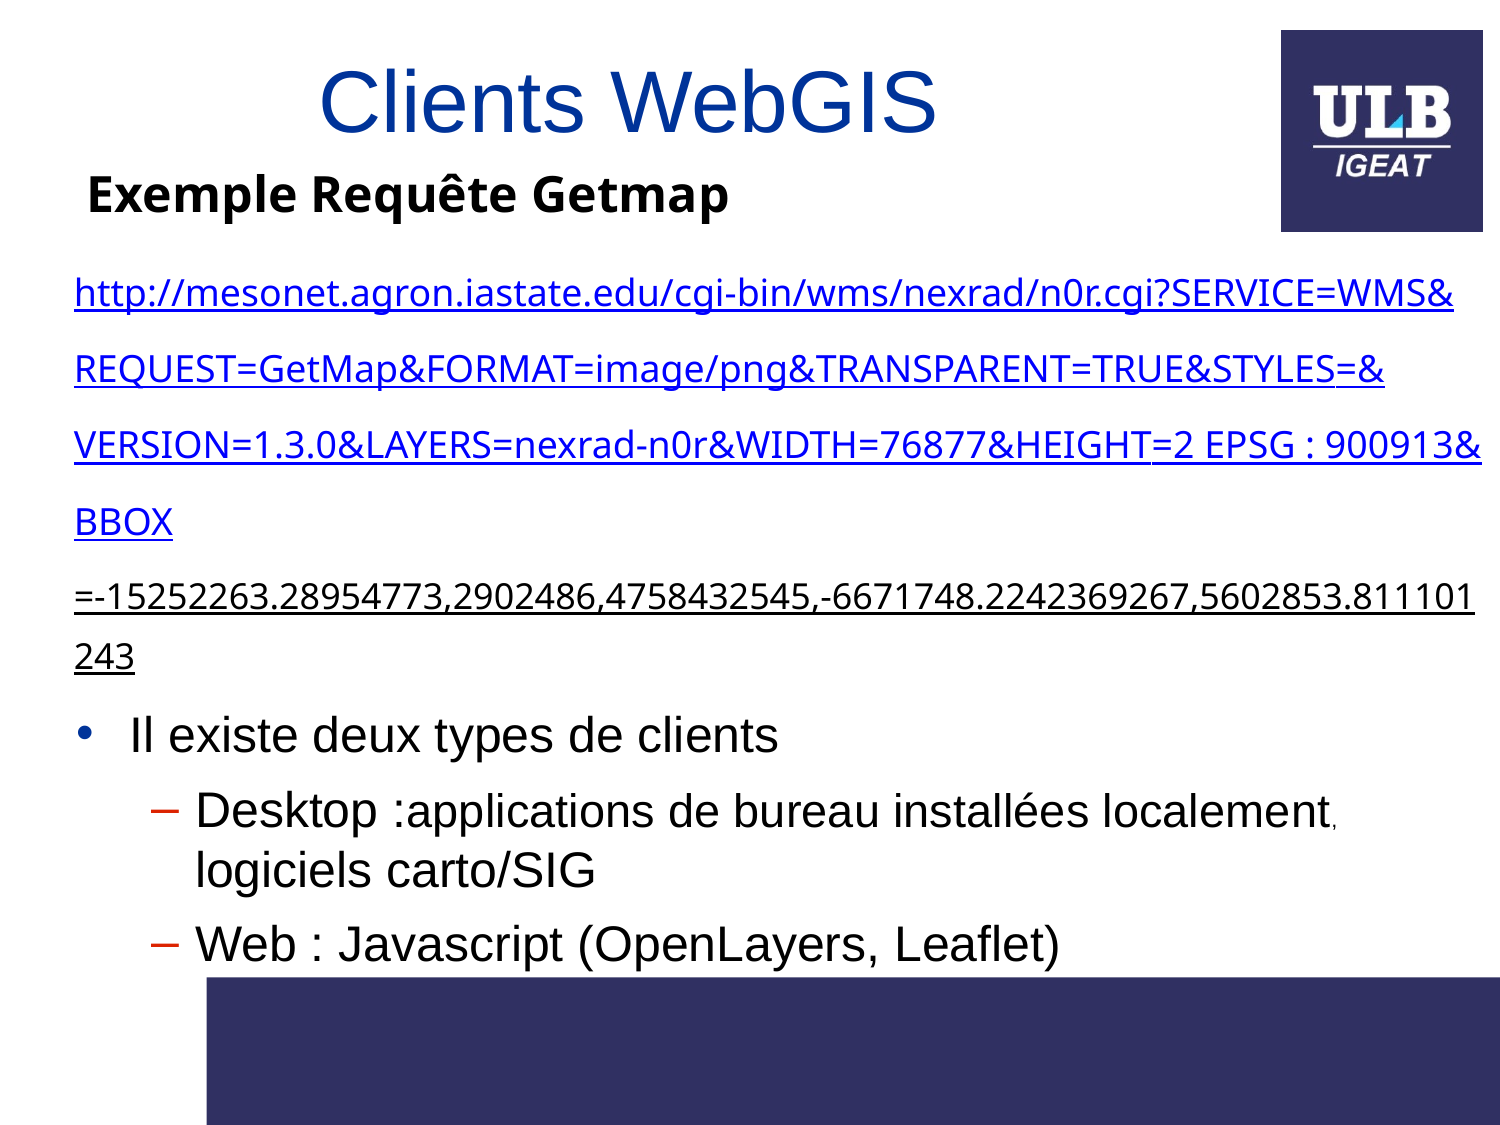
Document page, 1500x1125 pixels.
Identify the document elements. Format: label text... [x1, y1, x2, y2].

text_box Clients WebGIS [45, 23, 1213, 172]
list Exemple Requête Getmap http://mesonet.agron.iastate.edu/cgi-bin/wms/nexrad/n0r.cgi?SERVICE=WMS&REQUEST=GetMap&FORMAT=image/png&TRANSPARENT=TRUE&STYLES=&VERSION=1.3.0&LAYERS=nexrad-n0r&WIDTH=76877&HEIGHT=2 EPSG : 900913&BBOX=-15252263.28954773,2902486,4758432545,-6671748.2242369267,5602853.811101243 Il existe deux types de clients Desktop :applications de bureau installées localement, logiciels carto/SIG Web : Javascript (OpenLayers, Leaflet) [0, 36, 1500, 963]
picture [1281, 30, 1483, 36]
